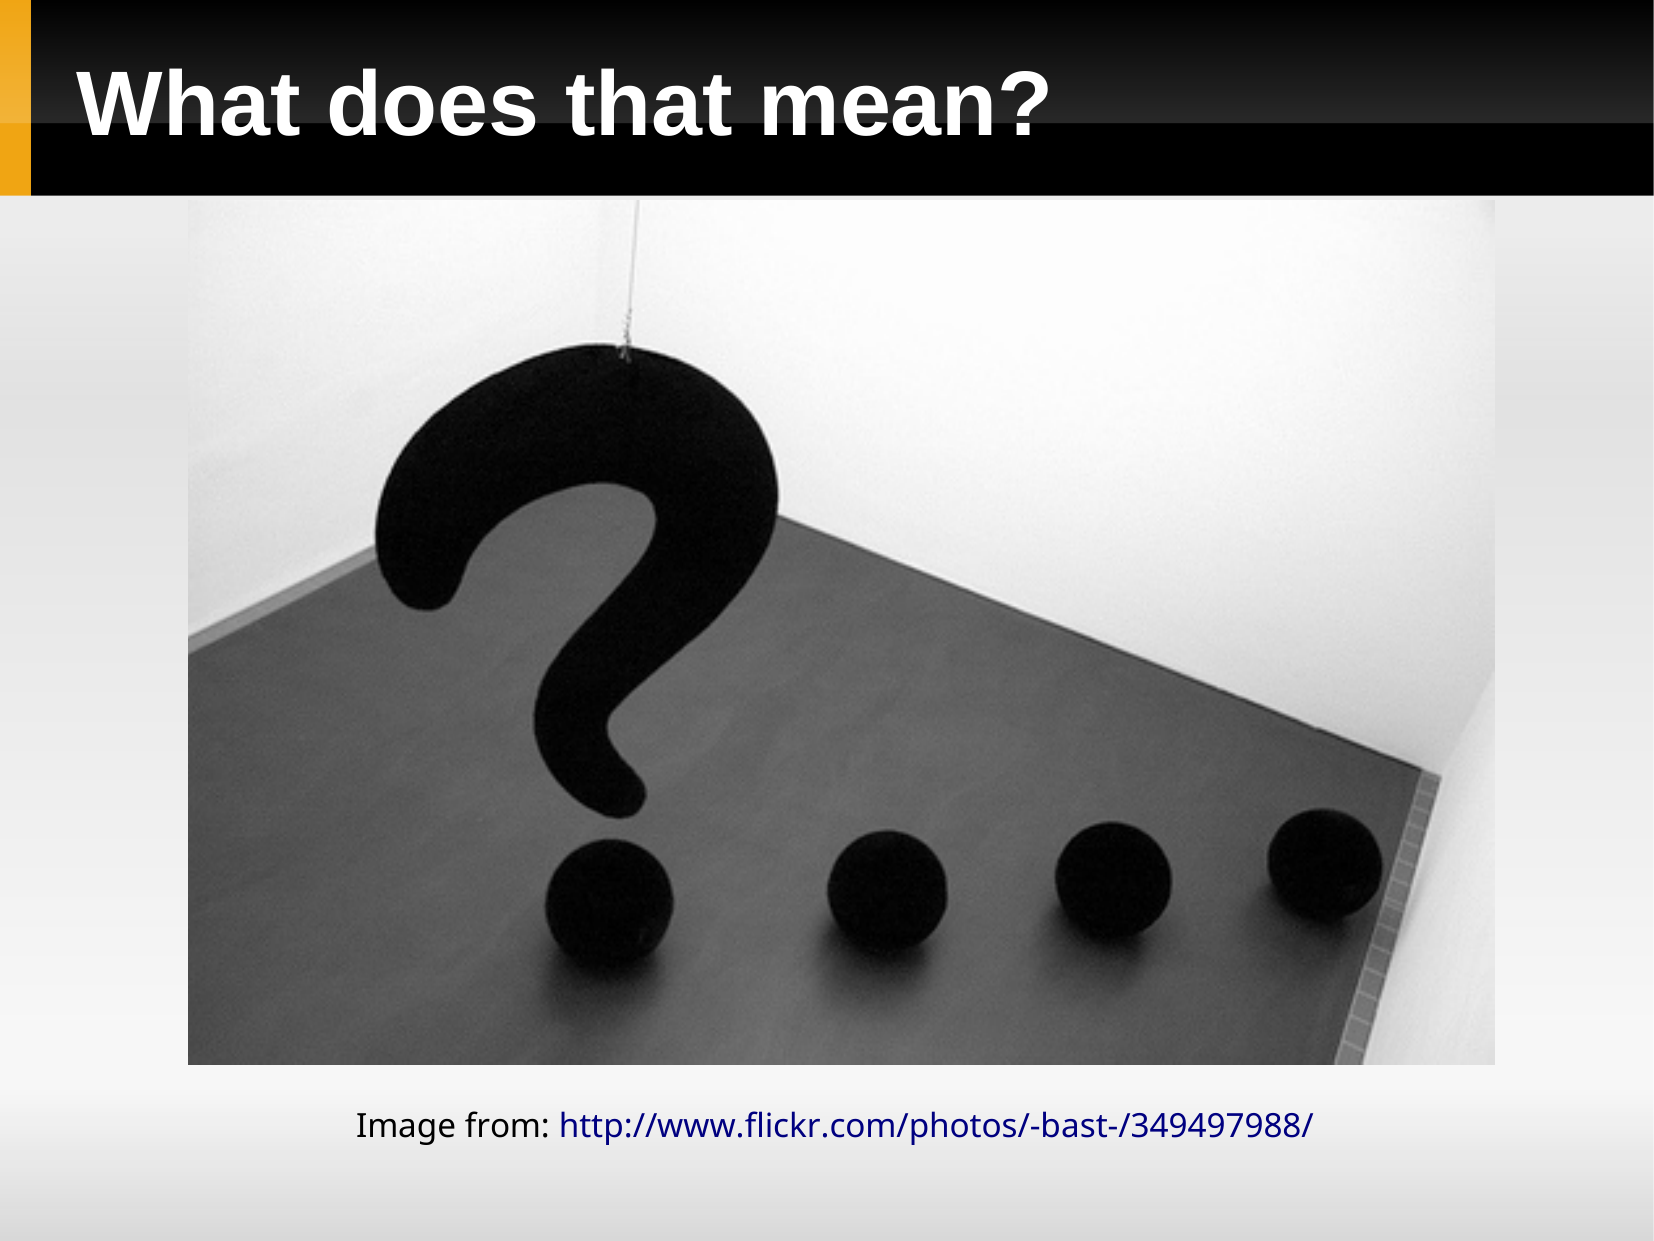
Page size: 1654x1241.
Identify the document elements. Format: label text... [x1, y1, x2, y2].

text_box Image from: http://www.flickr.com/photos/-bast-/349497988/ [380, 1095, 1291, 1148]
title What does that mean? [76, 0, 1565, 208]
picture [0, 0, 1654, 1241]
